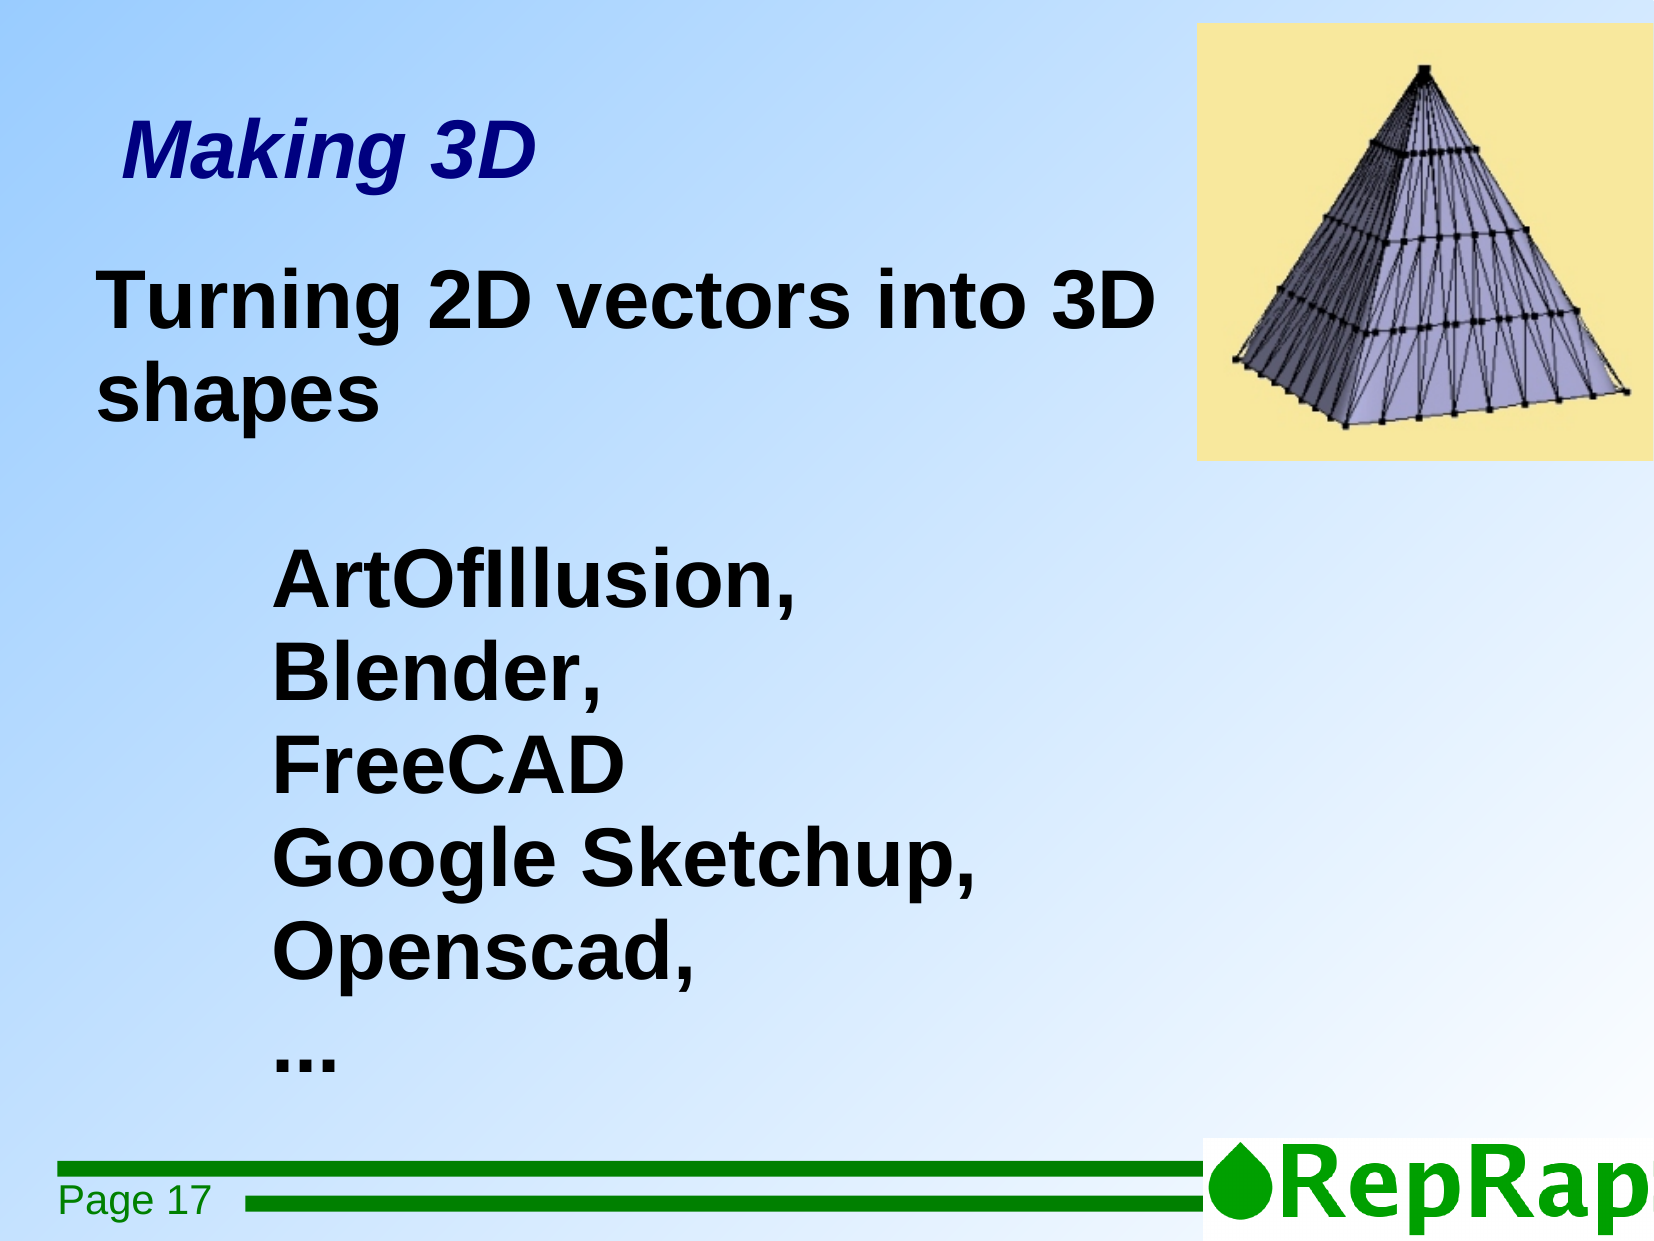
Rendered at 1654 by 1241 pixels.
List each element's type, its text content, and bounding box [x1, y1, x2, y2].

picture [1278, 1138, 1654, 1241]
picture [1197, 23, 1654, 461]
text_box Turning 2D vectors into 3D shapes ArtOfIllusion, Blender, FreeCAD Google Sketchup, Openscad, ... [95, 252, 1278, 1241]
title Making 3D [121, 46, 1197, 252]
